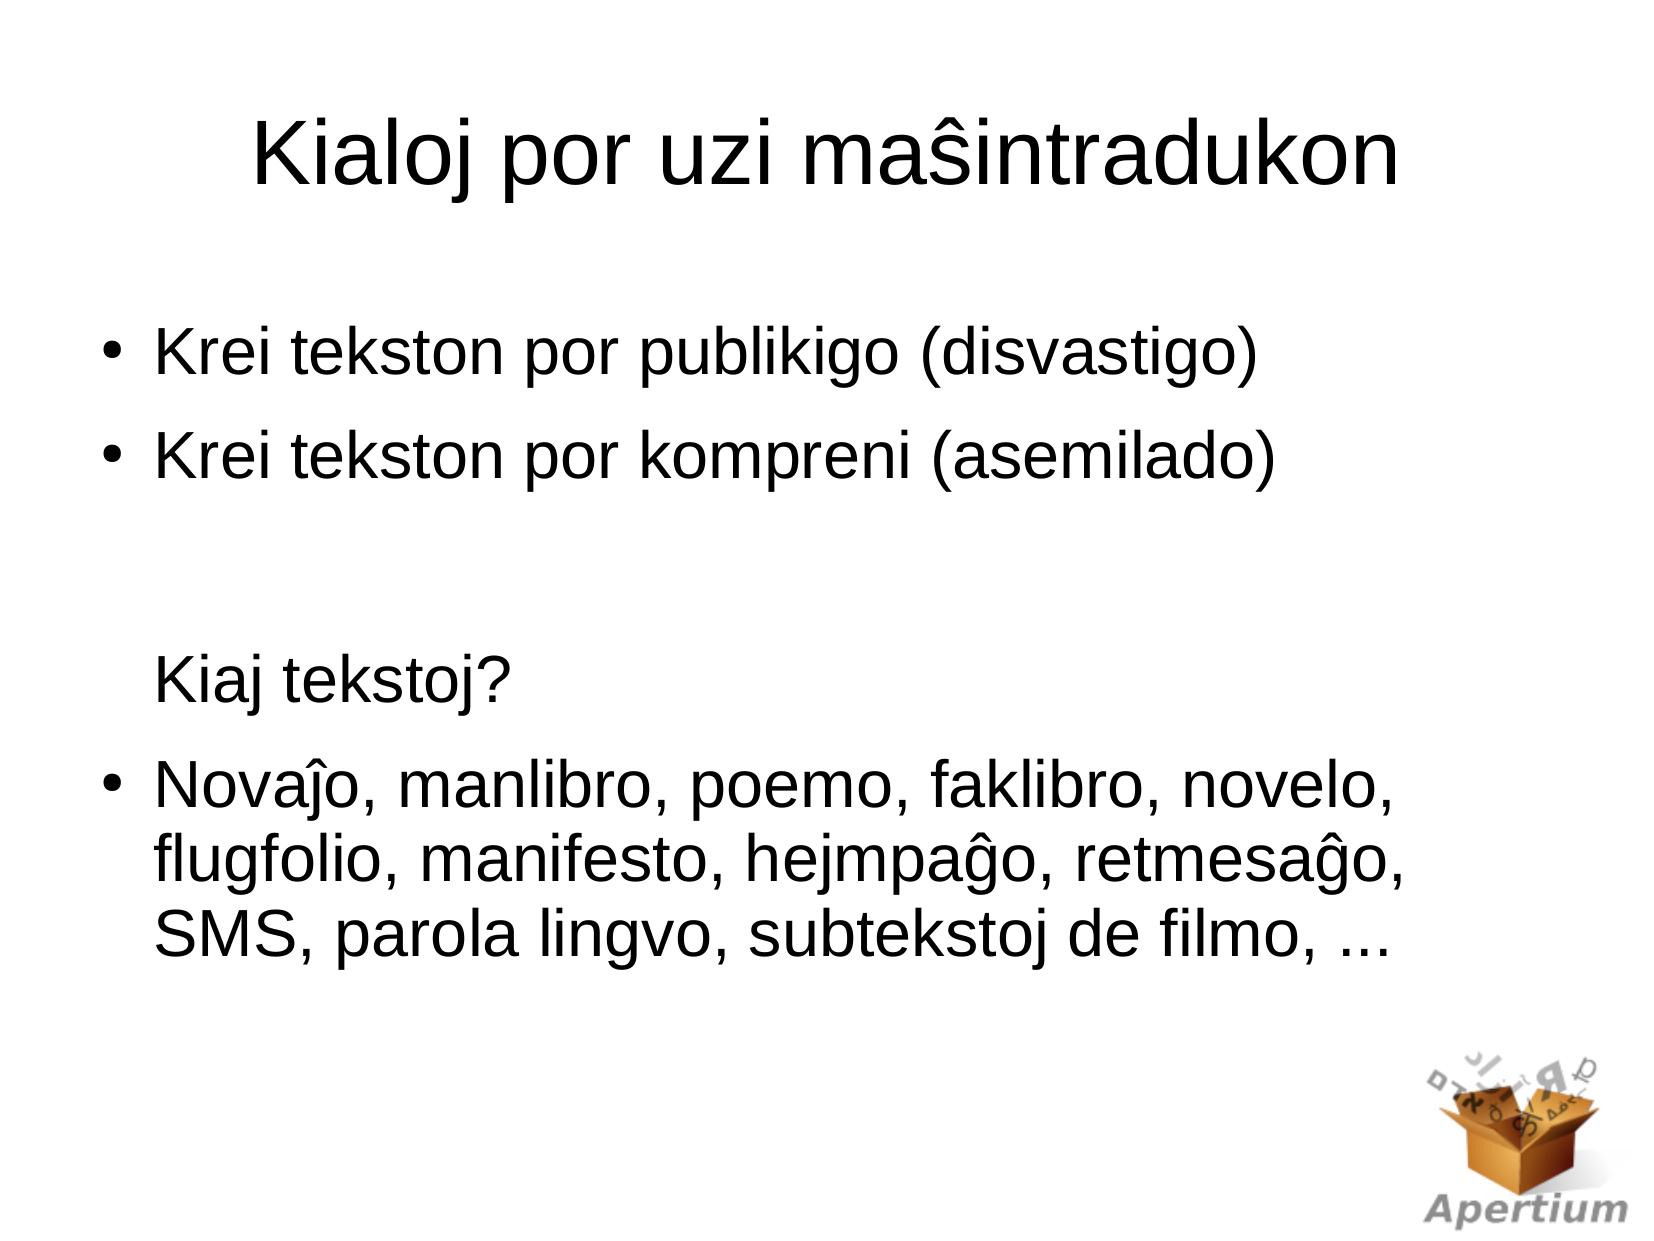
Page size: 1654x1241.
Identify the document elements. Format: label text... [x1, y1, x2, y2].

title Kialoj por uzi maŝintradukon [82, 56, 1571, 250]
list Krei tekston por publikigo (disvastigo) Krei tekston por kompreni (asemilado) Kiaj tekstoj? Novaĵo, manlibro, poemo, faklibro, novelo, flugfolio, manifesto, hejmpaĝo, retmesaĝo, SMS, parola lingvo, subtekstoj de filmo, ... [82, 313, 1571, 1133]
picture [1417, 1033, 1633, 1241]
